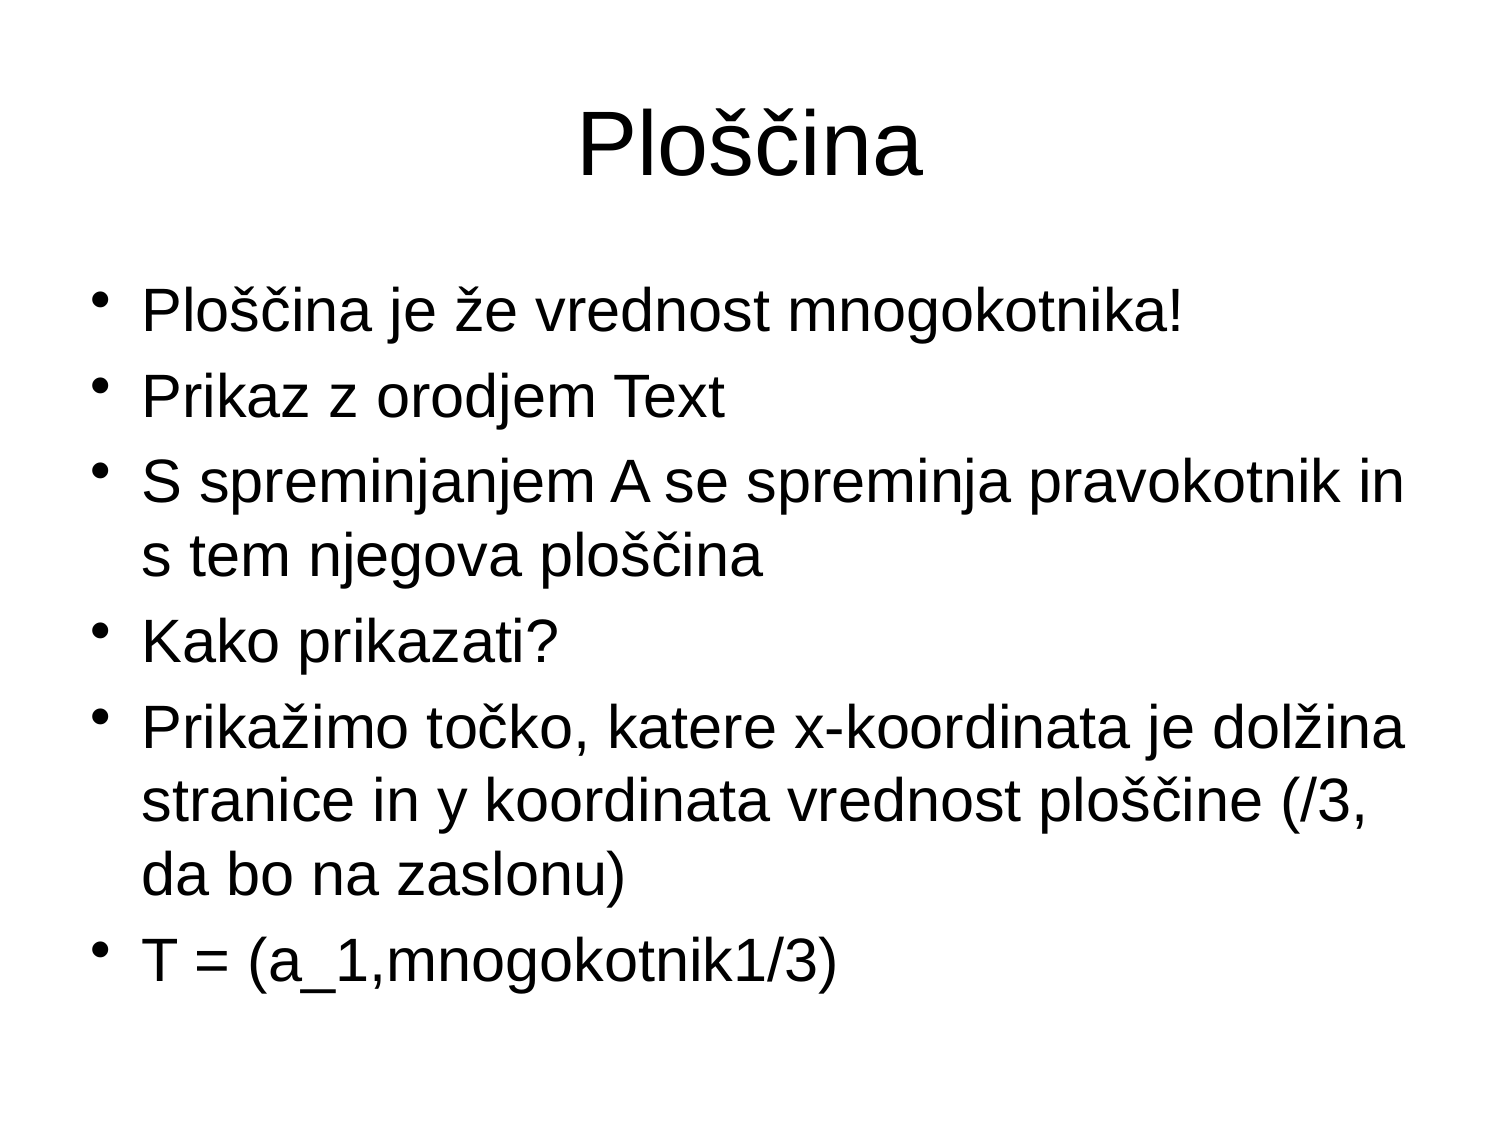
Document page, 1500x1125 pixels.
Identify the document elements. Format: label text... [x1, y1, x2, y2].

list Ploščina je že vrednost mnogokotnika! Prikaz z orodjem Text S spreminjanjem A se spreminja pravokotnik in s tem njegova ploščina Kako prikazati? Prikažimo točko, katere x-koordinata je dolžina stranice in y koordinata vrednost ploščine (/3, da bo na zaslonu) T = (a_1,mnogokotnik1/3) [75, 262, 1425, 1005]
title Ploščina [75, 45, 1425, 233]
